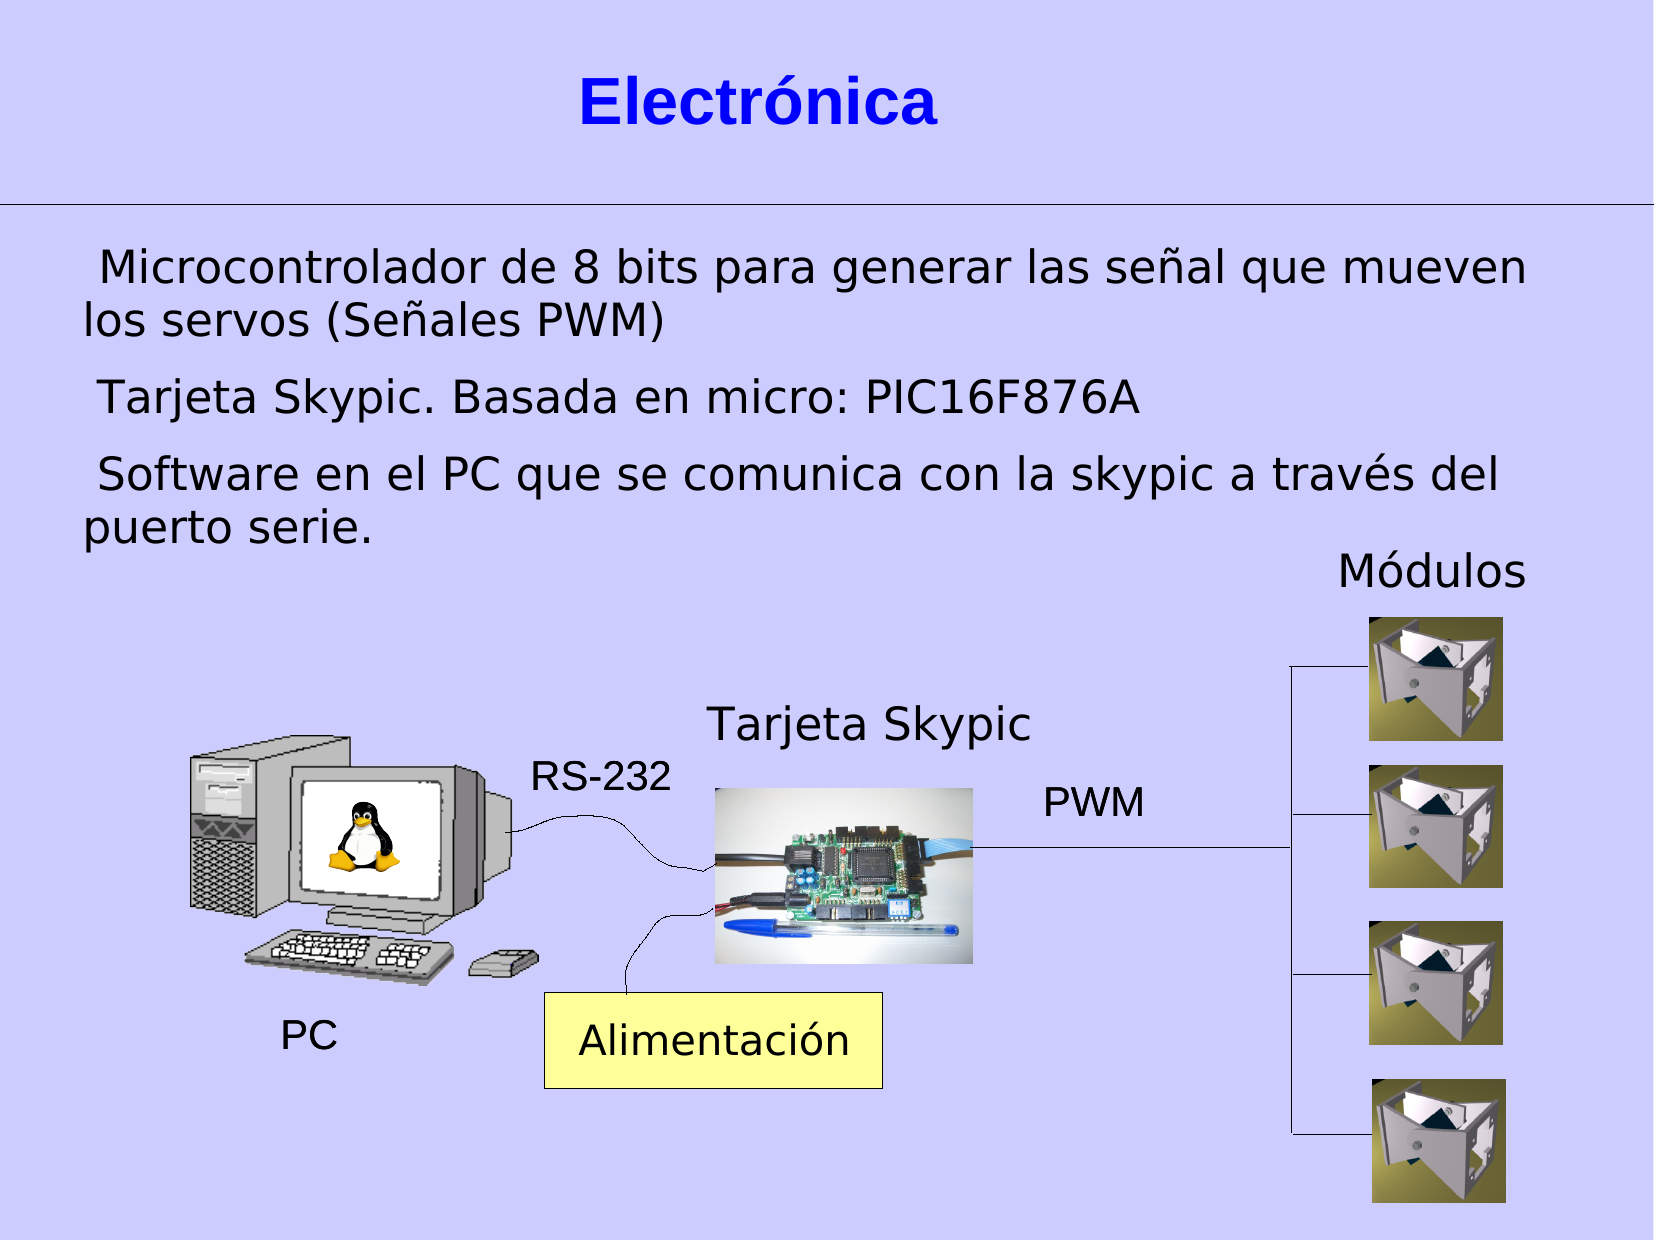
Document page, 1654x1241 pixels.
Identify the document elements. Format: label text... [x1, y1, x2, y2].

picture [190, 735, 539, 986]
picture [1369, 617, 1503, 741]
picture [715, 788, 973, 964]
text_box [544, 992, 883, 1089]
title Electrónica [120, 0, 1396, 191]
picture [1372, 1079, 1506, 1203]
text_box Alimentación [578, 1016, 852, 1066]
text_box Microcontrolador de 8 bits para generar las señal que mueven los servos (Señales PWM) Tarjeta Skypic. Basada en micro: PIC16F876A Software en el PC que se comunica con la skypic a través del puerto serie. [82, 241, 1584, 573]
text_box Módulos [1337, 573, 1524, 599]
picture [1369, 921, 1503, 1045]
picture [1369, 765, 1503, 889]
text_box PWM [1043, 778, 1188, 826]
text_box RS-232 [530, 752, 675, 800]
text_box PC [280, 1012, 339, 1060]
text_box Tarjeta Skypic [706, 697, 1027, 751]
